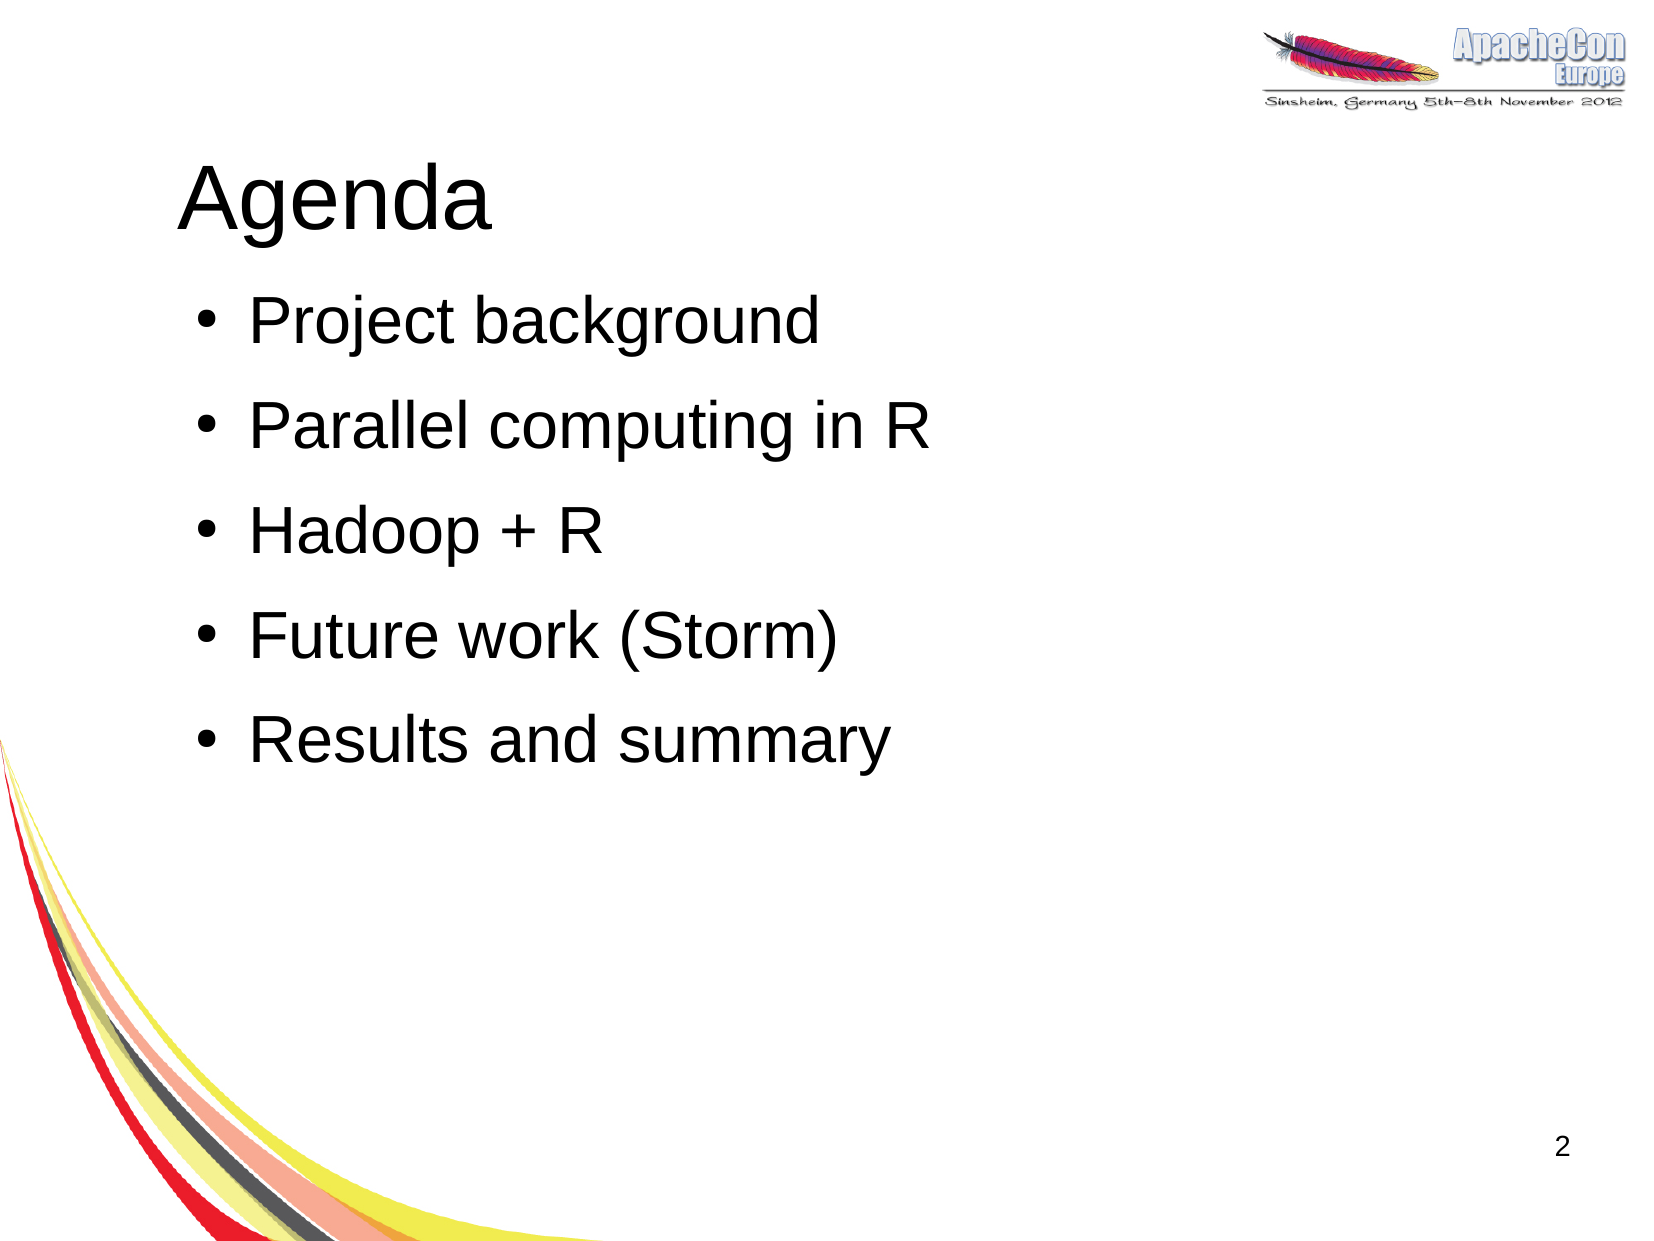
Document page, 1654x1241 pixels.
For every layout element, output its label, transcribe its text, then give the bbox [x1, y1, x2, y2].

title Agenda [177, 146, 1536, 250]
picture [0, 0, 1654, 1241]
list Project background Parallel computing in R Hadoop + R Future work (Storm) Results and summary [177, 283, 1536, 990]
